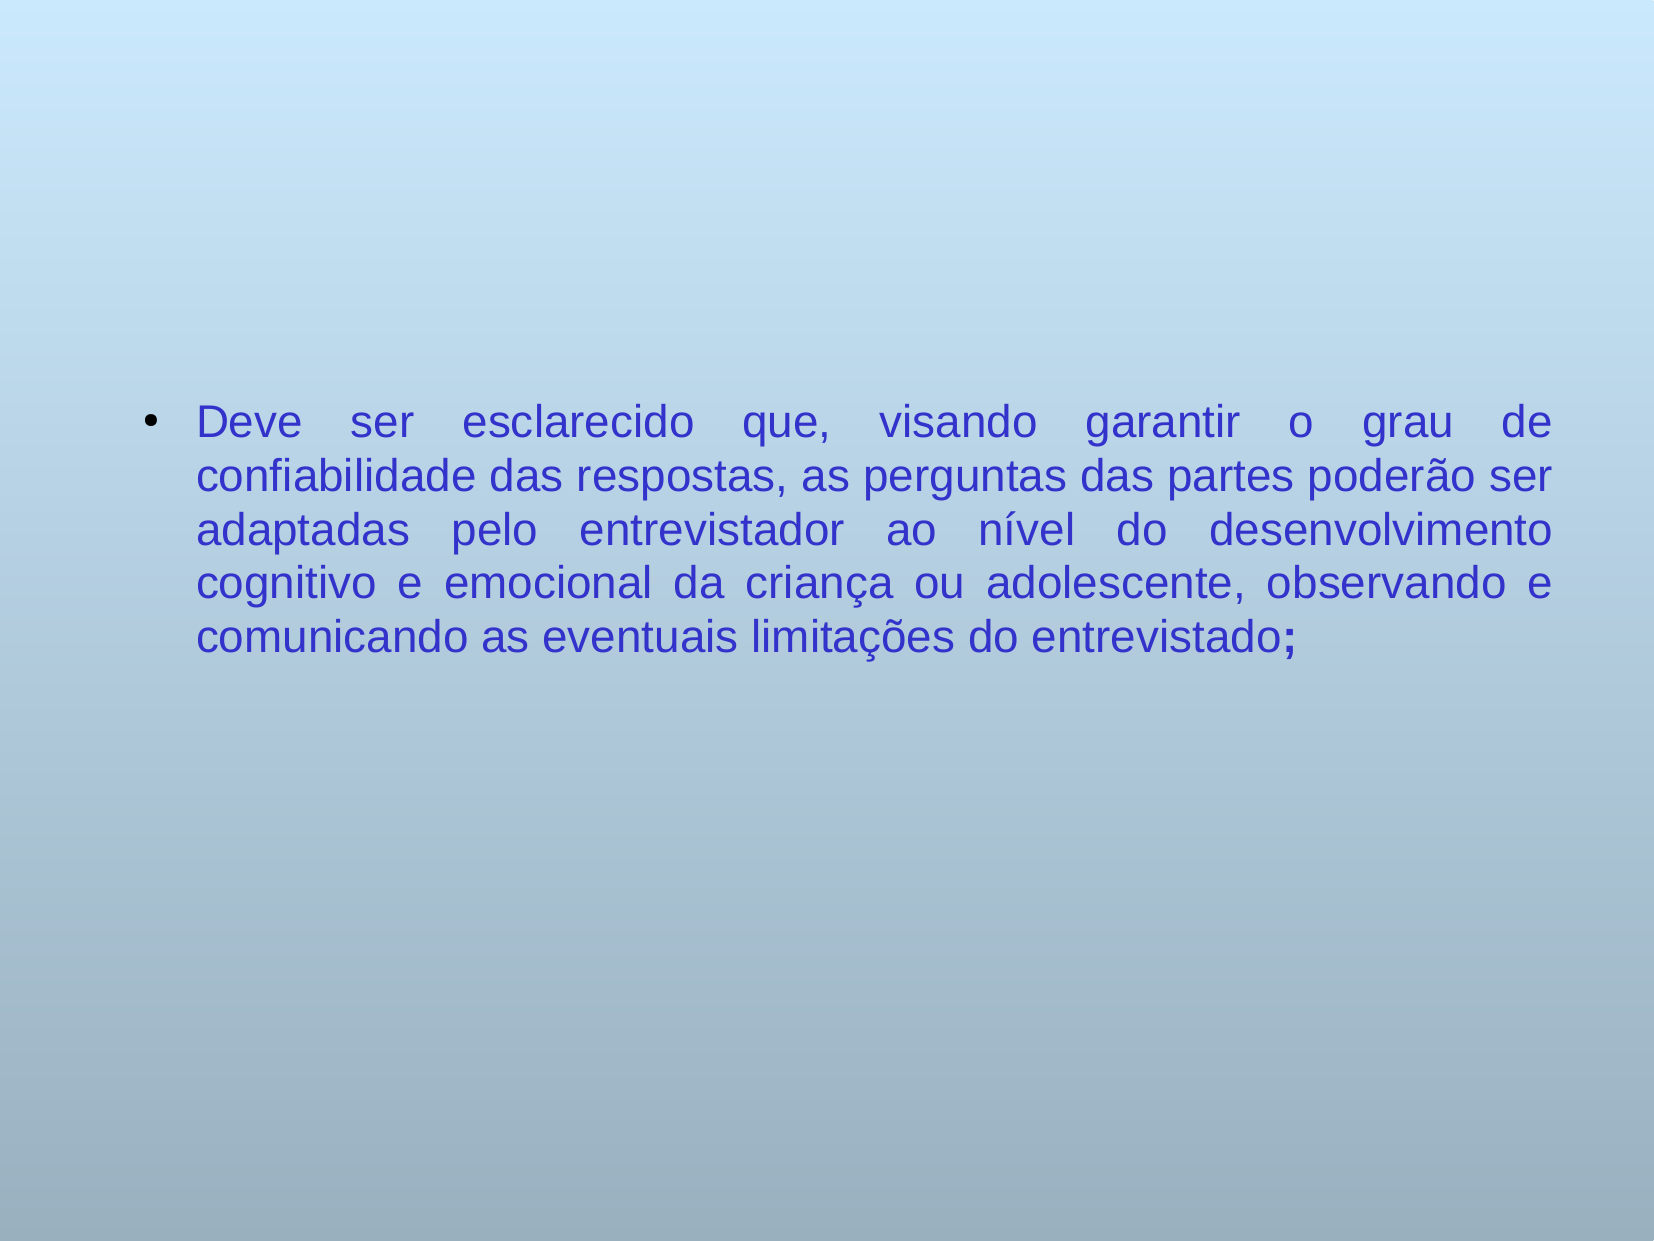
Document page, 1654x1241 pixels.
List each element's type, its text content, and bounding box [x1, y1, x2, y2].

list Deve ser esclarecido que, visando garantir o grau de confiabilidade das respostas, as perguntas das partes poderão ser adaptadas pelo entrevistador ao nível do desenvolvimento cognitivo e emocional da criança ou adolescente, observando e comunicando as eventuais limitações do entrevistado; [110, 385, 1569, 1130]
